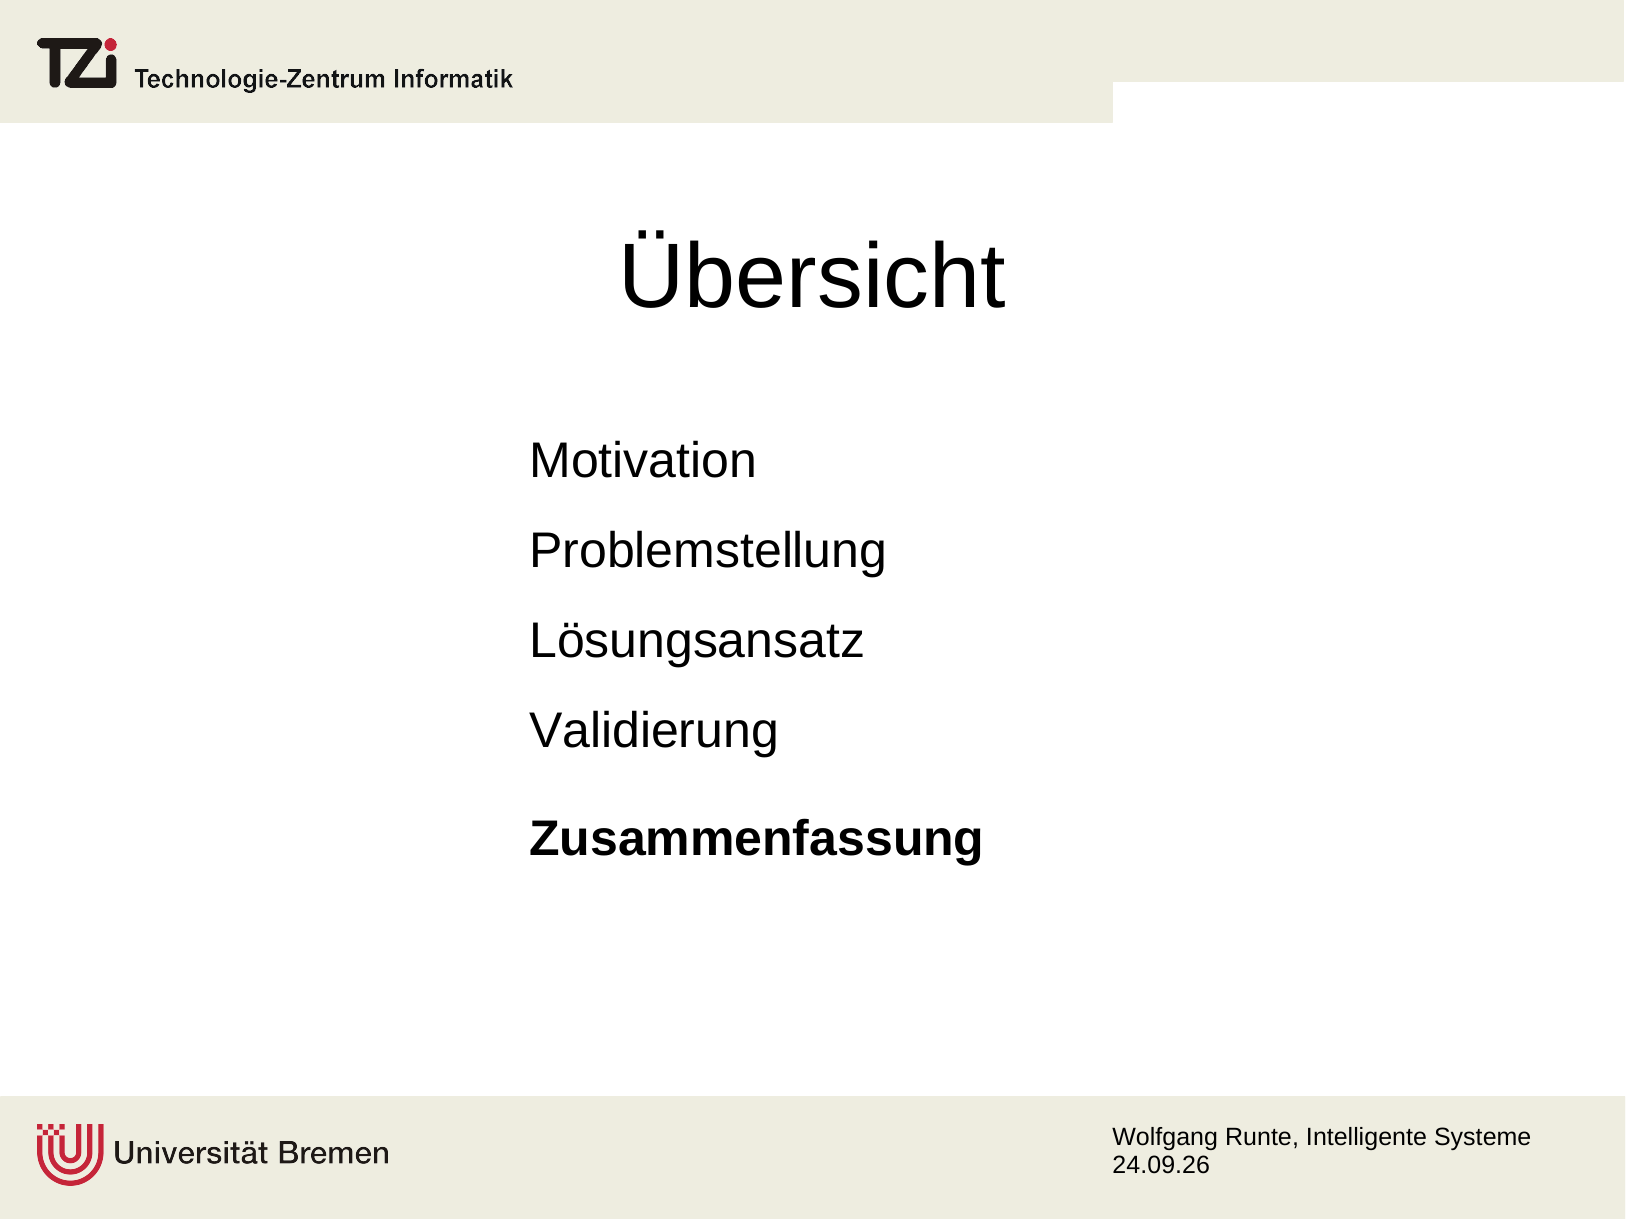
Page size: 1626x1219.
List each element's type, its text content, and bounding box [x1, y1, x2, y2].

list Motivation Problemstellung Lösungsansatz Validierung Zusammenfassung [529, 433, 1513, 945]
title Übersicht [112, 162, 1513, 393]
picture [37, 38, 513, 93]
picture [37, 1124, 388, 1186]
